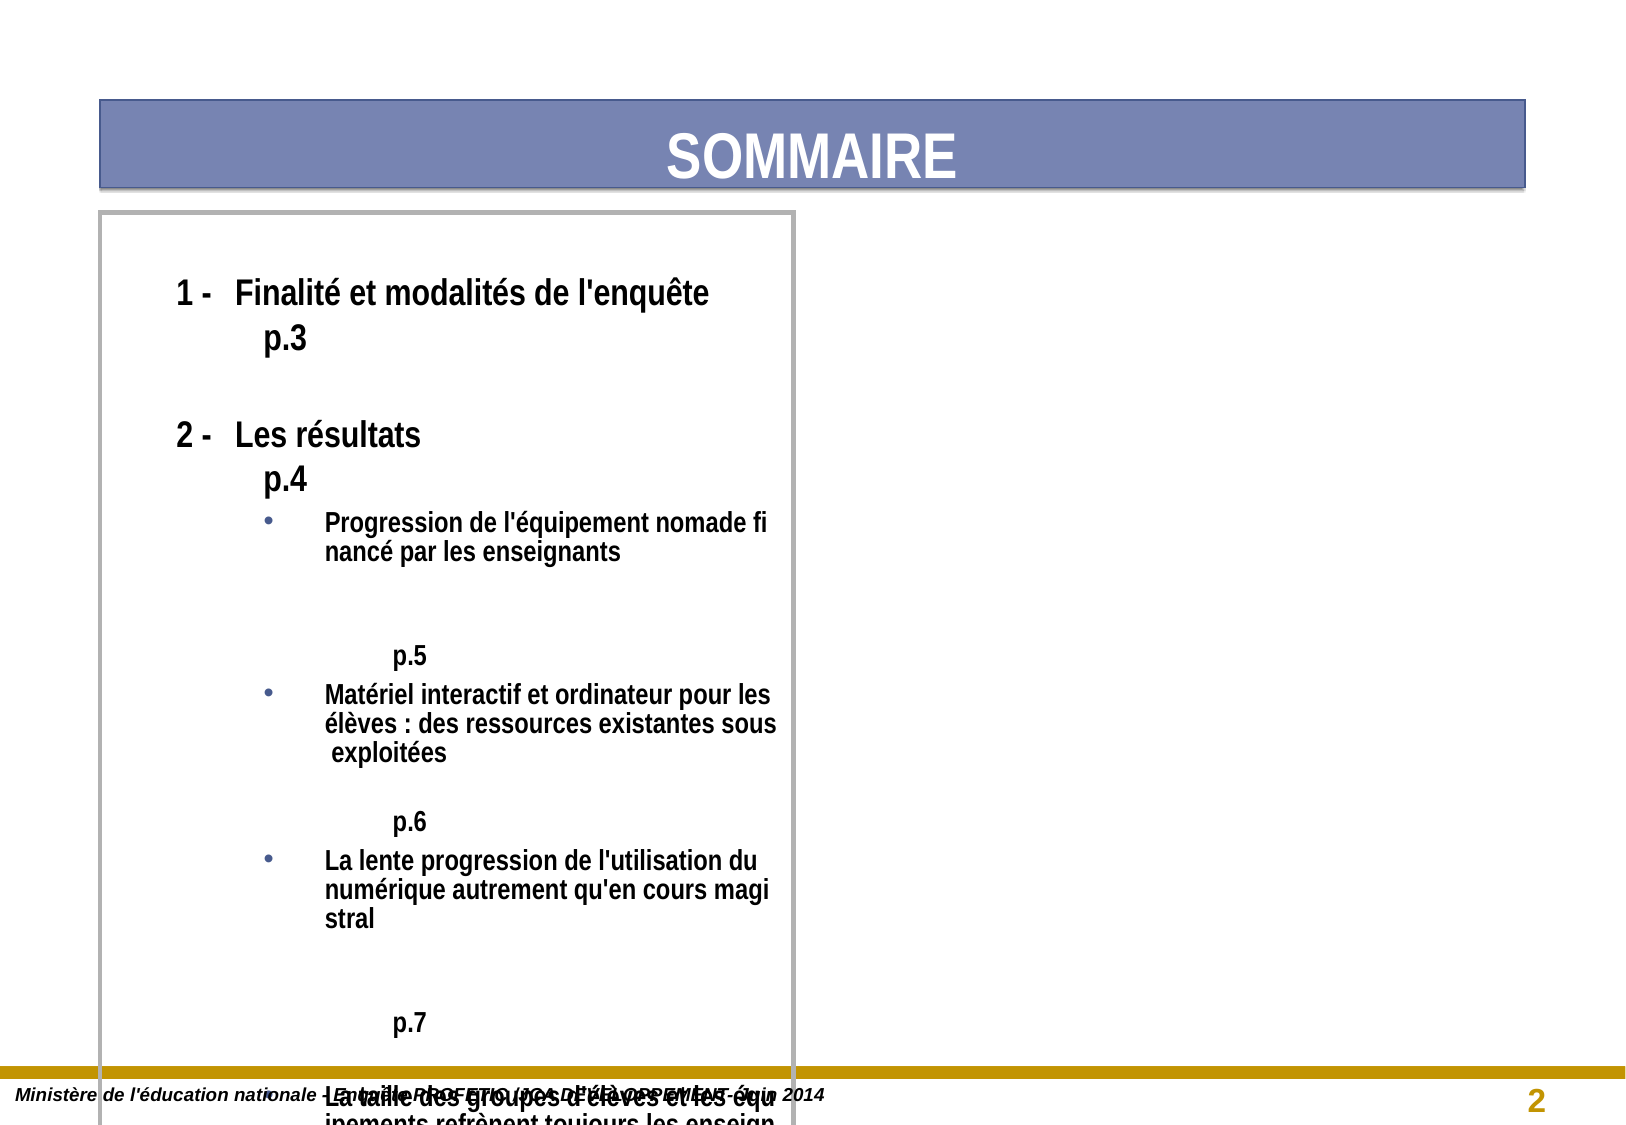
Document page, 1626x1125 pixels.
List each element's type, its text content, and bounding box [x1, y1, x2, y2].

text_box 2 [1512, 1071, 1625, 1125]
text_box Ministère de l'éducation nationale - Enquête PROFETIC /JCA DEVELOPPEMENT- Juin 2014 [0, 1074, 1501, 1125]
list 1 - Finalité et modalités de l'enquête p.3 2 - Les résultats p.4 Progression de l'équipement nomade financé par les enseignants p.5 Matériel interactif et ordinateur pour les élèves : des ressources existantes sous exploitées p.6 La lente progression de l'utilisation du numérique autrement qu'en cours magistral p.7 La taille des groupes d'élèves et les équipements refrènent toujours les enseignants p.9 Une légère progression de la maîtrise des TIC par les enseignants p.10 L'écrasante formation en autonomie p.11 Le numérique … profitable et devenu incontournable p.12 L'utilisation du numérique à destination des élèves exige encore des déploiements p.13 3 - La typologie p.14 [99, 212, 1522, 836]
title Sommaire [99, 99, 1525, 188]
